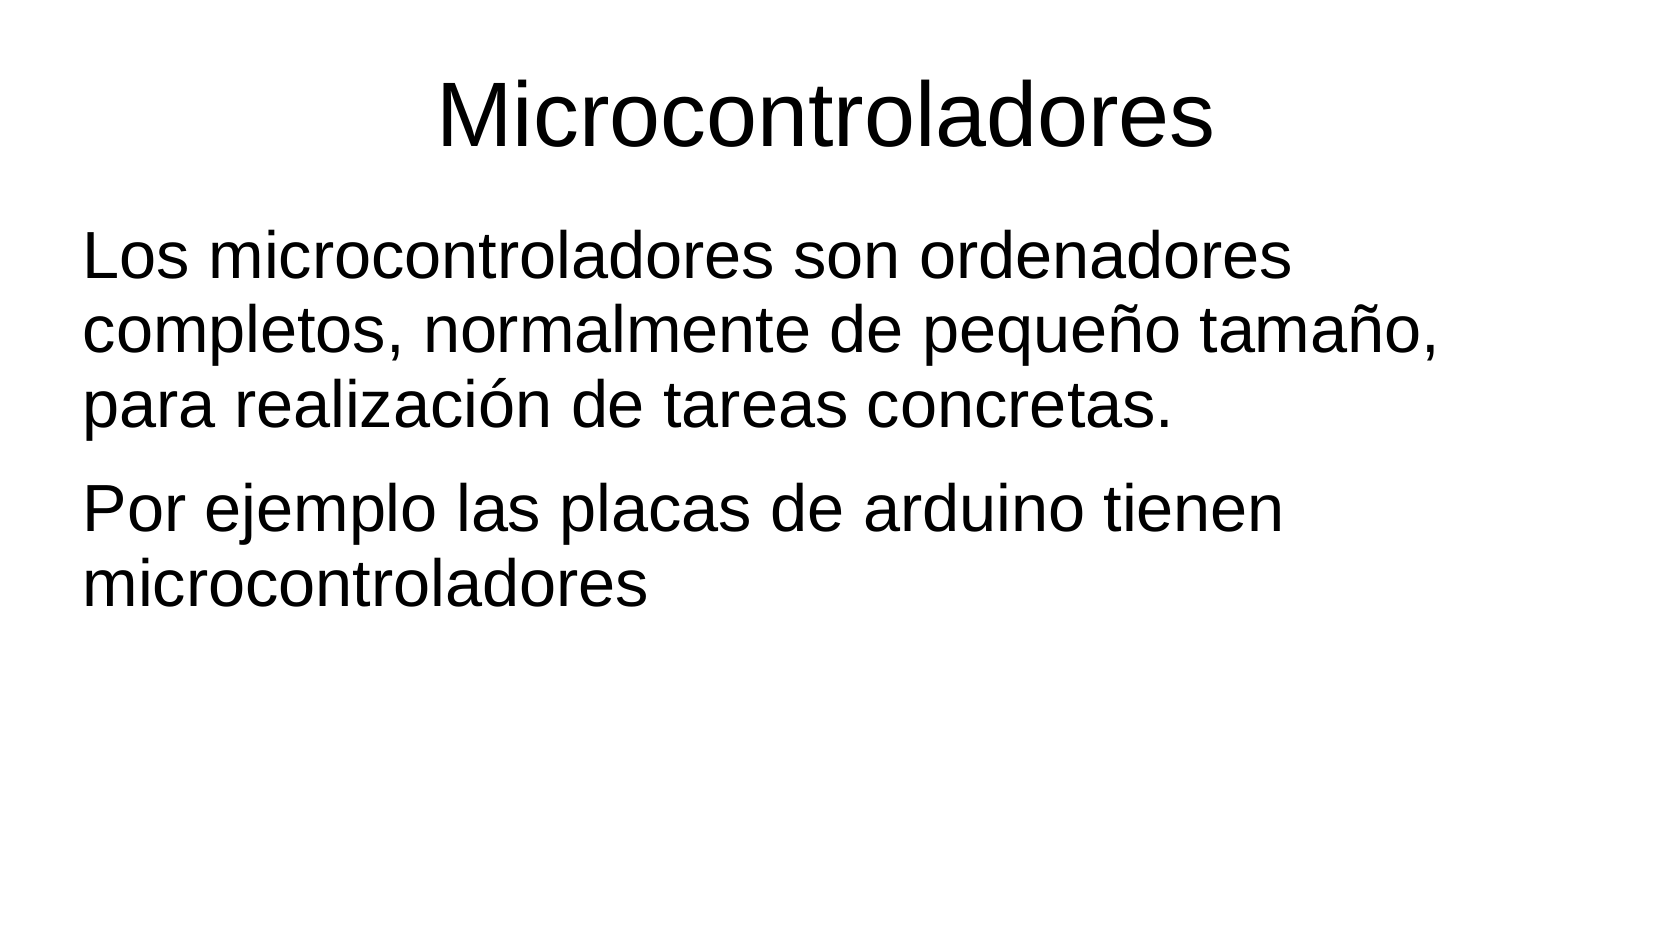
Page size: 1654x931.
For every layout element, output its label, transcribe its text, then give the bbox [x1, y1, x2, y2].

title Microcontroladores [82, 37, 1571, 193]
list Los microcontroladores son ordenadores completos, normalmente de pequeño tamaño, para realización de tareas concretas. Por ejemplo las placas de arduino tienen microcontroladores [82, 217, 1571, 758]
